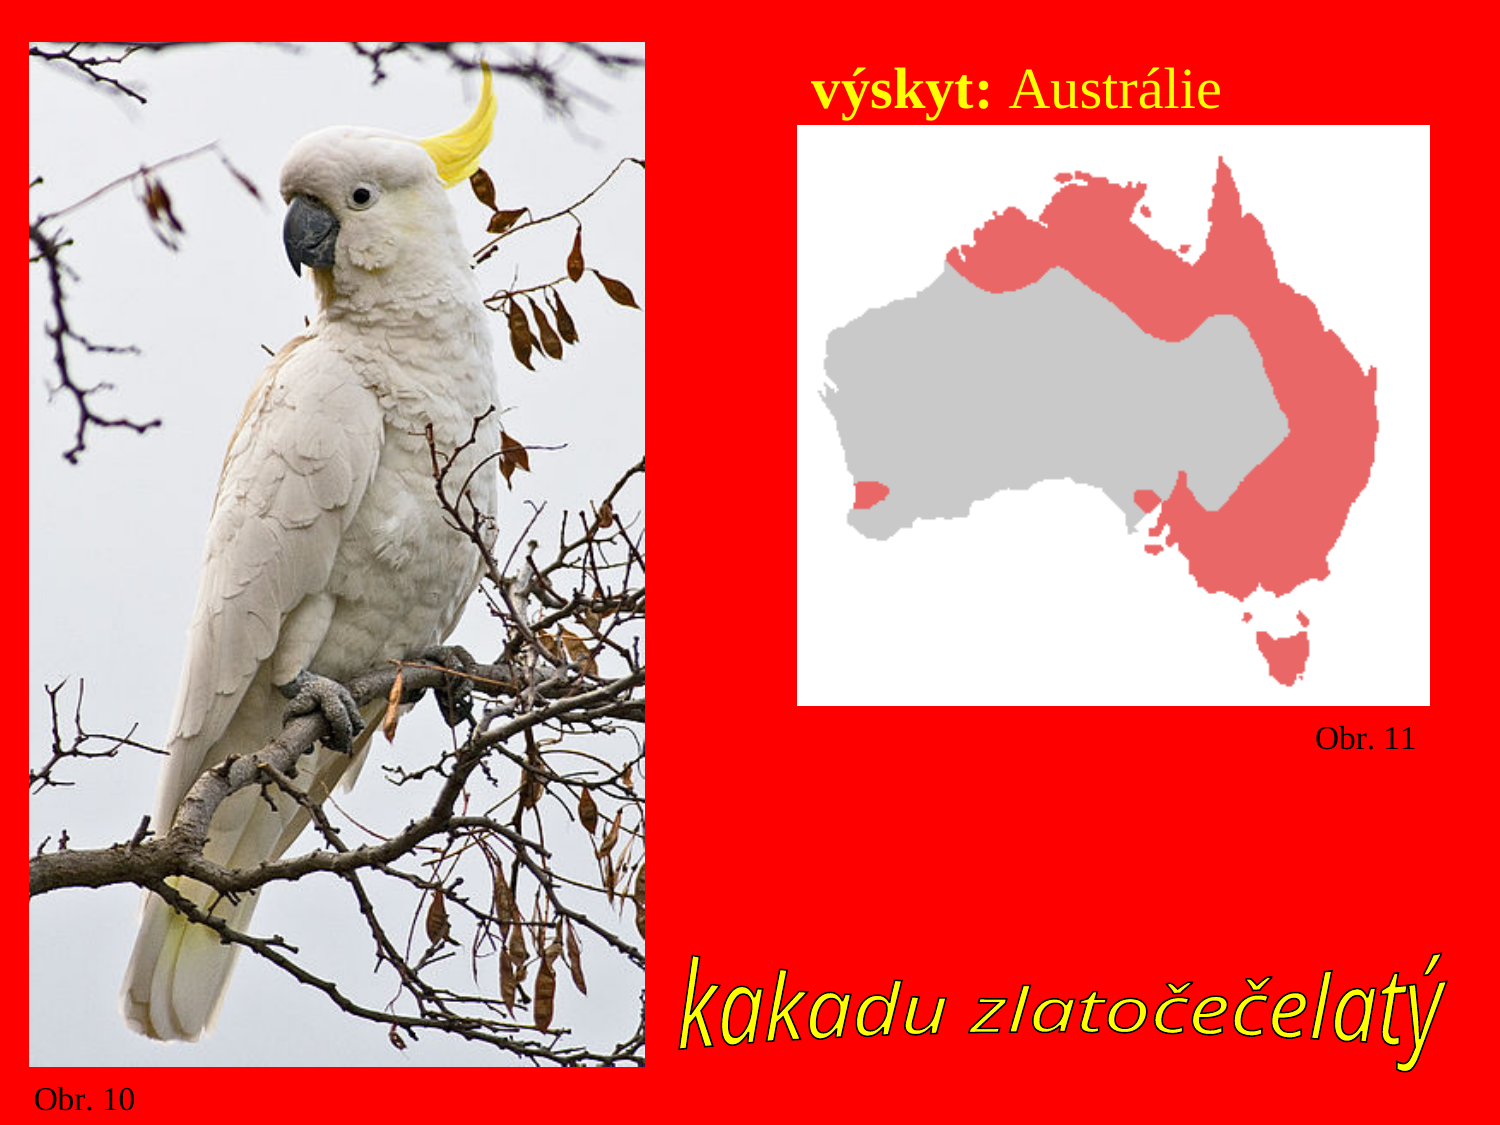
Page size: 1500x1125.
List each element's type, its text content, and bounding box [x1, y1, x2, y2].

text_box kakadu zlatočečelatý [766, 969, 808, 1042]
text_box kakadu zlatočečelatý [1107, 998, 1147, 1033]
text_box kakadu zlatočečelatý [968, 998, 1007, 1033]
text_box výskyt: Austrálie [797, 42, 1276, 129]
text_box Obr. 11 [1281, 704, 1436, 765]
text_box kakadu zlatočečelatý [1380, 972, 1447, 1072]
text_box kakadu zlatočečelatý [721, 986, 763, 1046]
text_box kakadu zlatočečelatý [1154, 997, 1190, 1034]
text_box kakadu zlatočečelatý [809, 992, 851, 1040]
text_box kakadu zlatočečelatý [904, 996, 947, 1035]
text_box kakadu zlatočečelatý [1032, 998, 1075, 1033]
text_box kakadu zlatočečelatý [1311, 970, 1332, 1040]
text_box kakadu zlatočečelatý [1079, 991, 1107, 1033]
text_box Obr. 10 [0, 1064, 154, 1125]
text_box kakadu zlatočečelatý [1245, 976, 1272, 991]
text_box kakadu zlatočečelatý [679, 955, 720, 1050]
text_box kakadu zlatočečelatý [1271, 992, 1307, 1039]
text_box kakadu zlatočečelatý [1009, 985, 1031, 1033]
text_box kakadu zlatočečelatý [1334, 988, 1376, 1043]
picture [29, 42, 645, 1067]
picture [797, 125, 1430, 706]
text_box kakadu zlatočečelatý [856, 980, 902, 1037]
text_box kakadu zlatočečelatý [1192, 996, 1228, 1035]
text_box kakadu zlatočečelatý [1233, 994, 1269, 1037]
text_box kakadu zlatočečelatý [1423, 953, 1442, 976]
